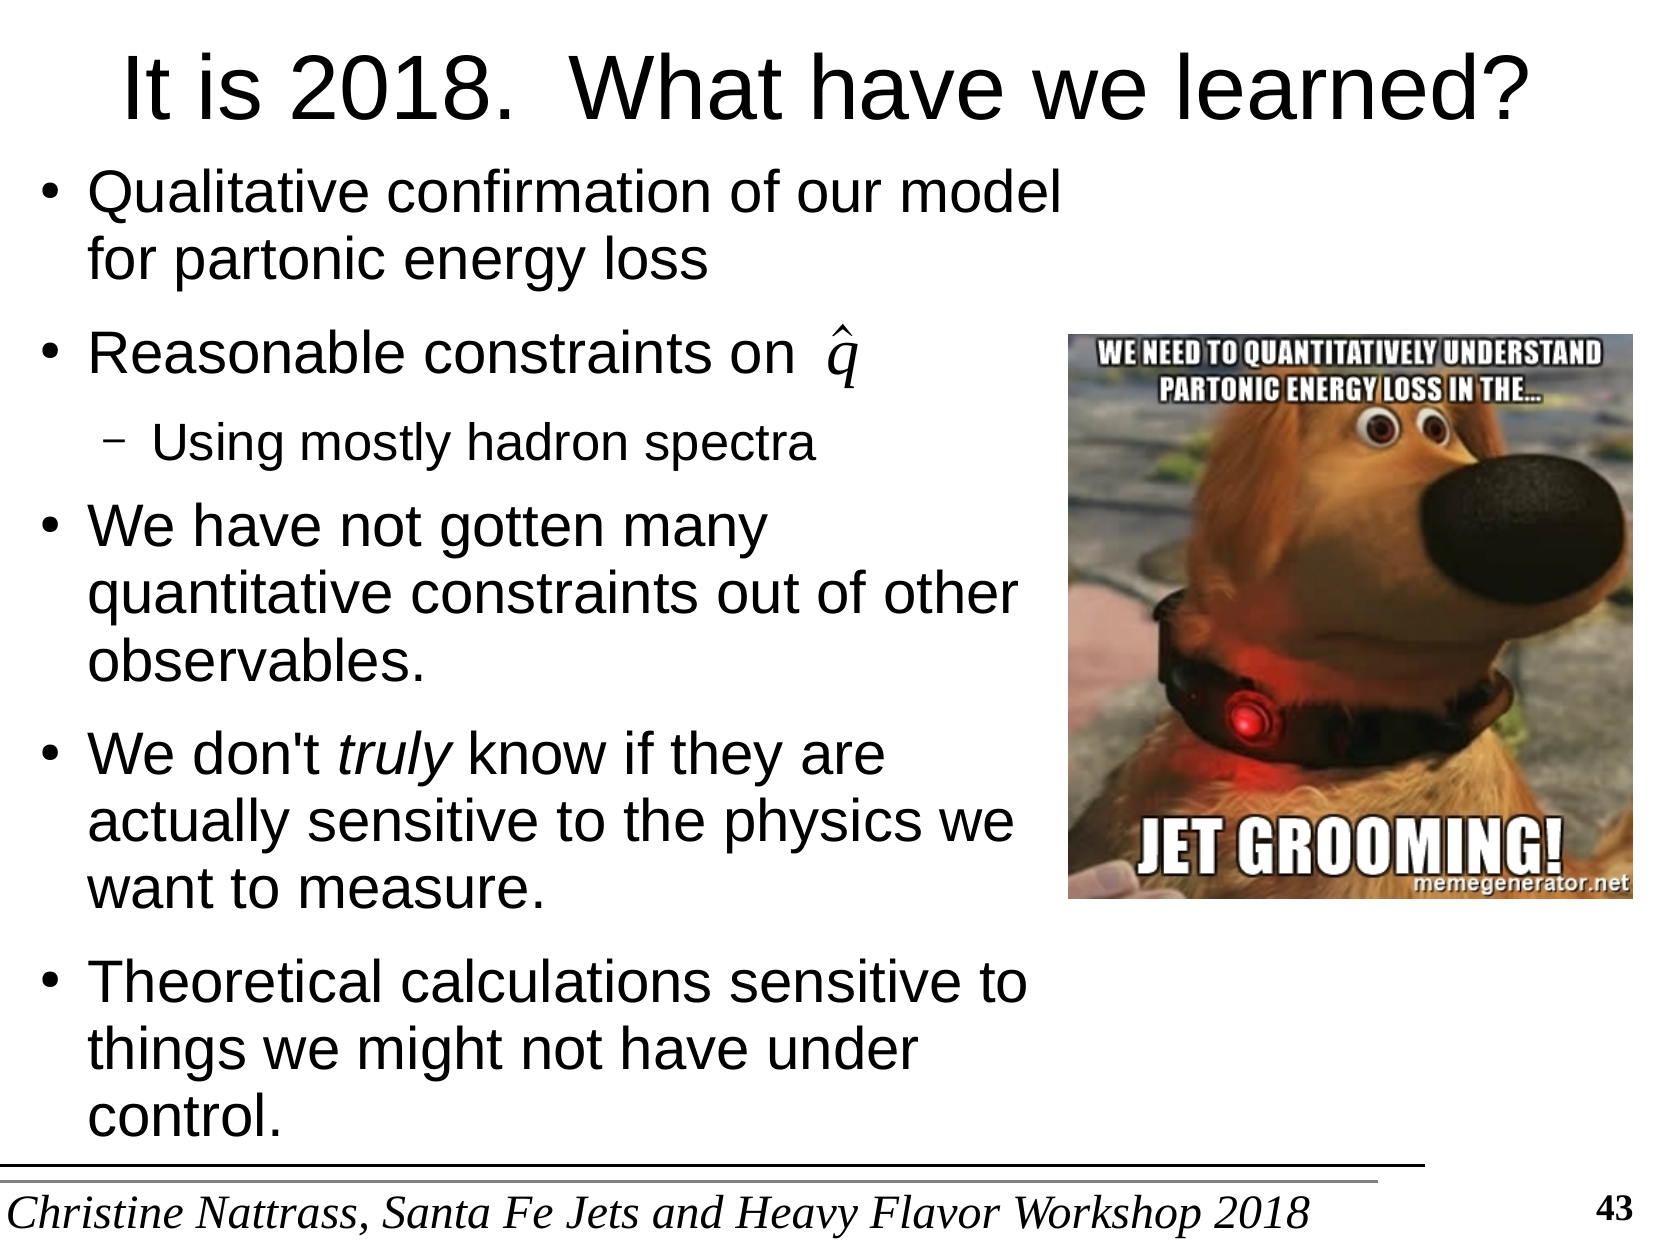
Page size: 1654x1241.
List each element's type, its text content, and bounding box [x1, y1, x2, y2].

chart [819, 315, 868, 390]
picture [1068, 334, 1633, 899]
title It is 2018. What have we learned? [82, 2, 1571, 173]
list Qualitative confirmation of our model for partonic energy loss Reasonable constraints on Using mostly hadron spectra We have not gotten many quantitative constraints out of other observables. We don't truly know if they are actually sensitive to the physics we want to measure. Theoretical calculations sensitive to things we might not have under control. [23, 158, 1085, 1160]
